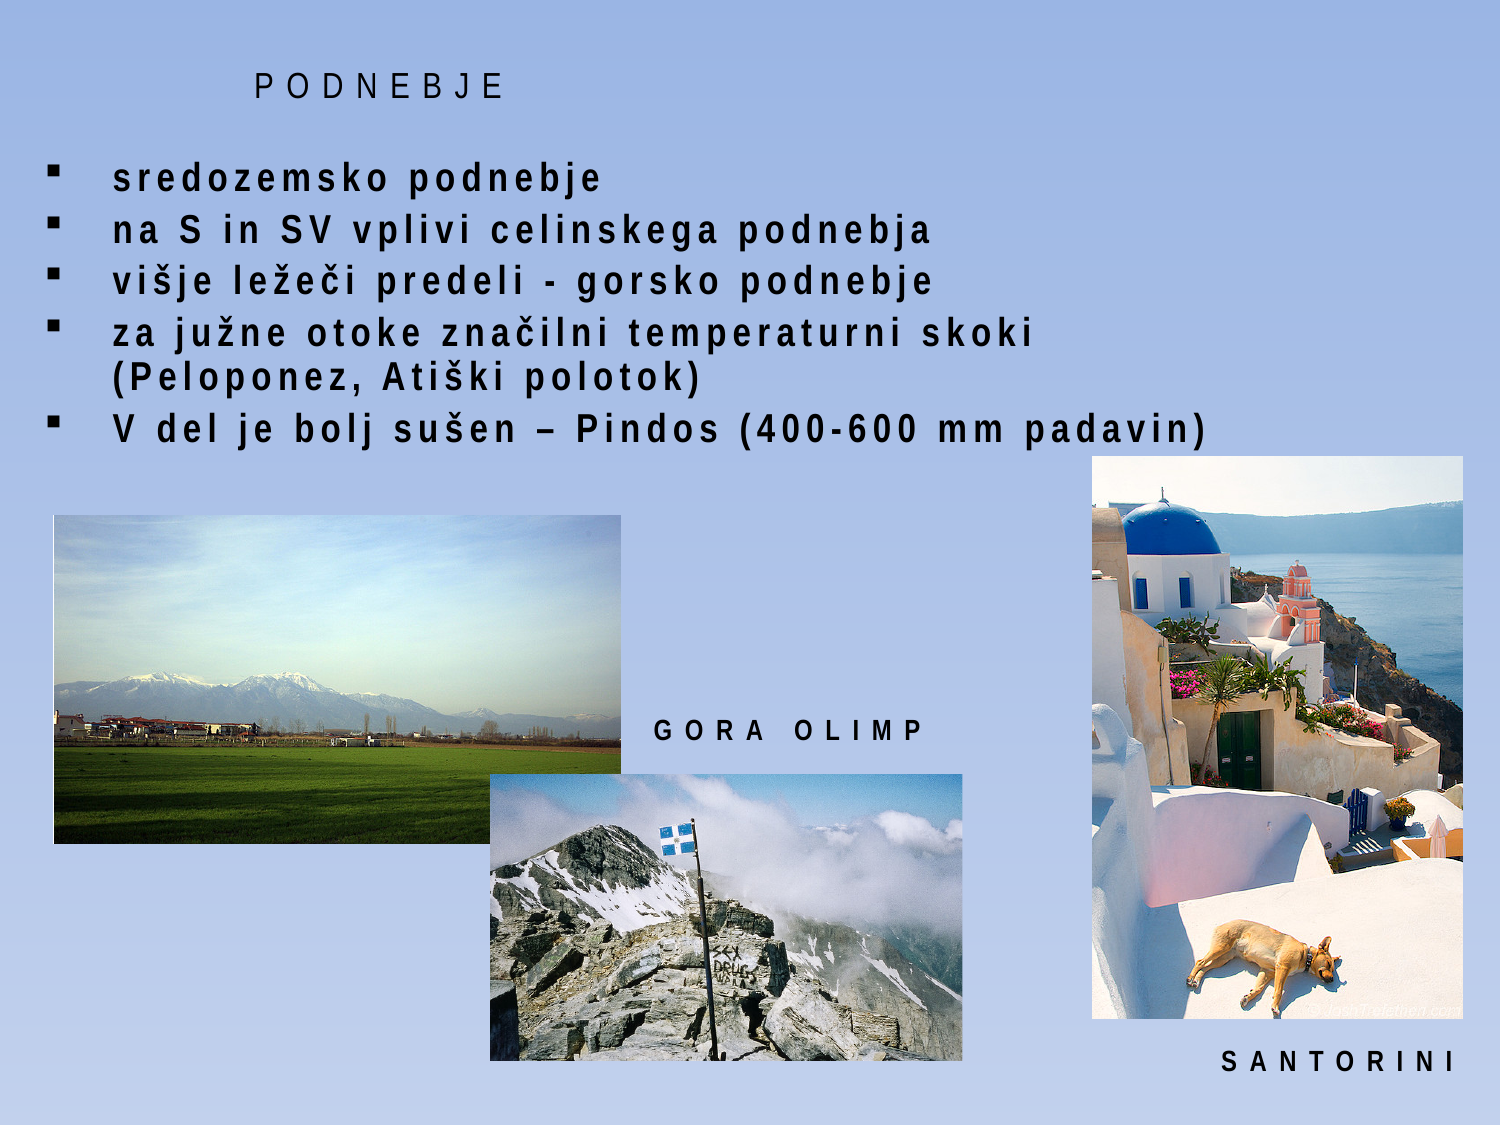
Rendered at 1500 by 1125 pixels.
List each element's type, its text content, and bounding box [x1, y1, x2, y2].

title PODNEBJE [53, 54, 703, 115]
text_box SANTORINI [1206, 1034, 1468, 1085]
picture [1092, 456, 1463, 1019]
text_box GORA OLIMP [638, 704, 936, 754]
list sredozemsko podnebje na S in SV vplivi celinskega podnebja višje ležeči predeli - gorsko podnebje za južne otoke značilni temperaturni skoki (Peloponez, Atiški polotok) V del je bolj sušen – Pindos (400-600 mm padavin) [29, 148, 1235, 492]
picture [53, 515, 963, 1061]
